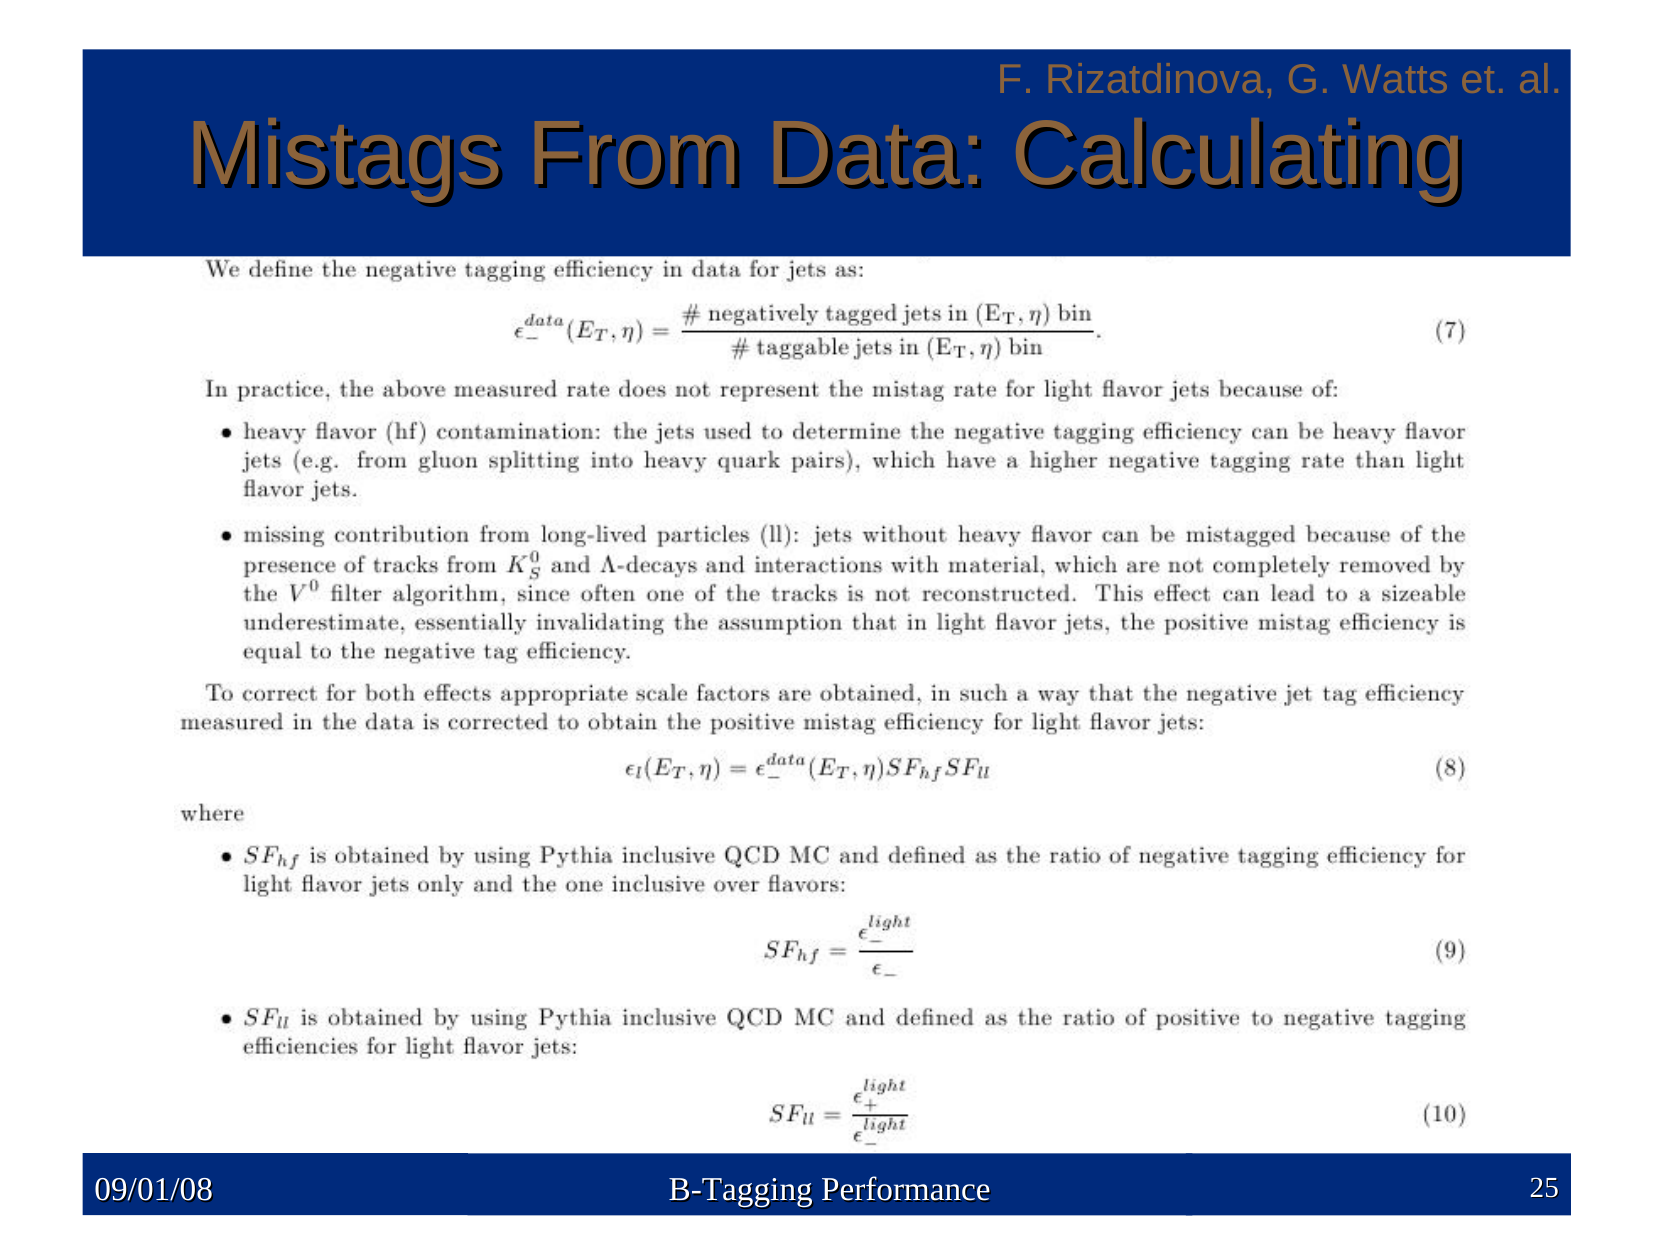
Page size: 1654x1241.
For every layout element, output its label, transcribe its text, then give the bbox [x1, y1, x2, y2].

picture [174, 257, 1484, 1152]
list F. Rizatdinova, G. Watts et. al. [979, 55, 1575, 159]
title Mistags From Data: Calculating [82, 56, 1571, 250]
